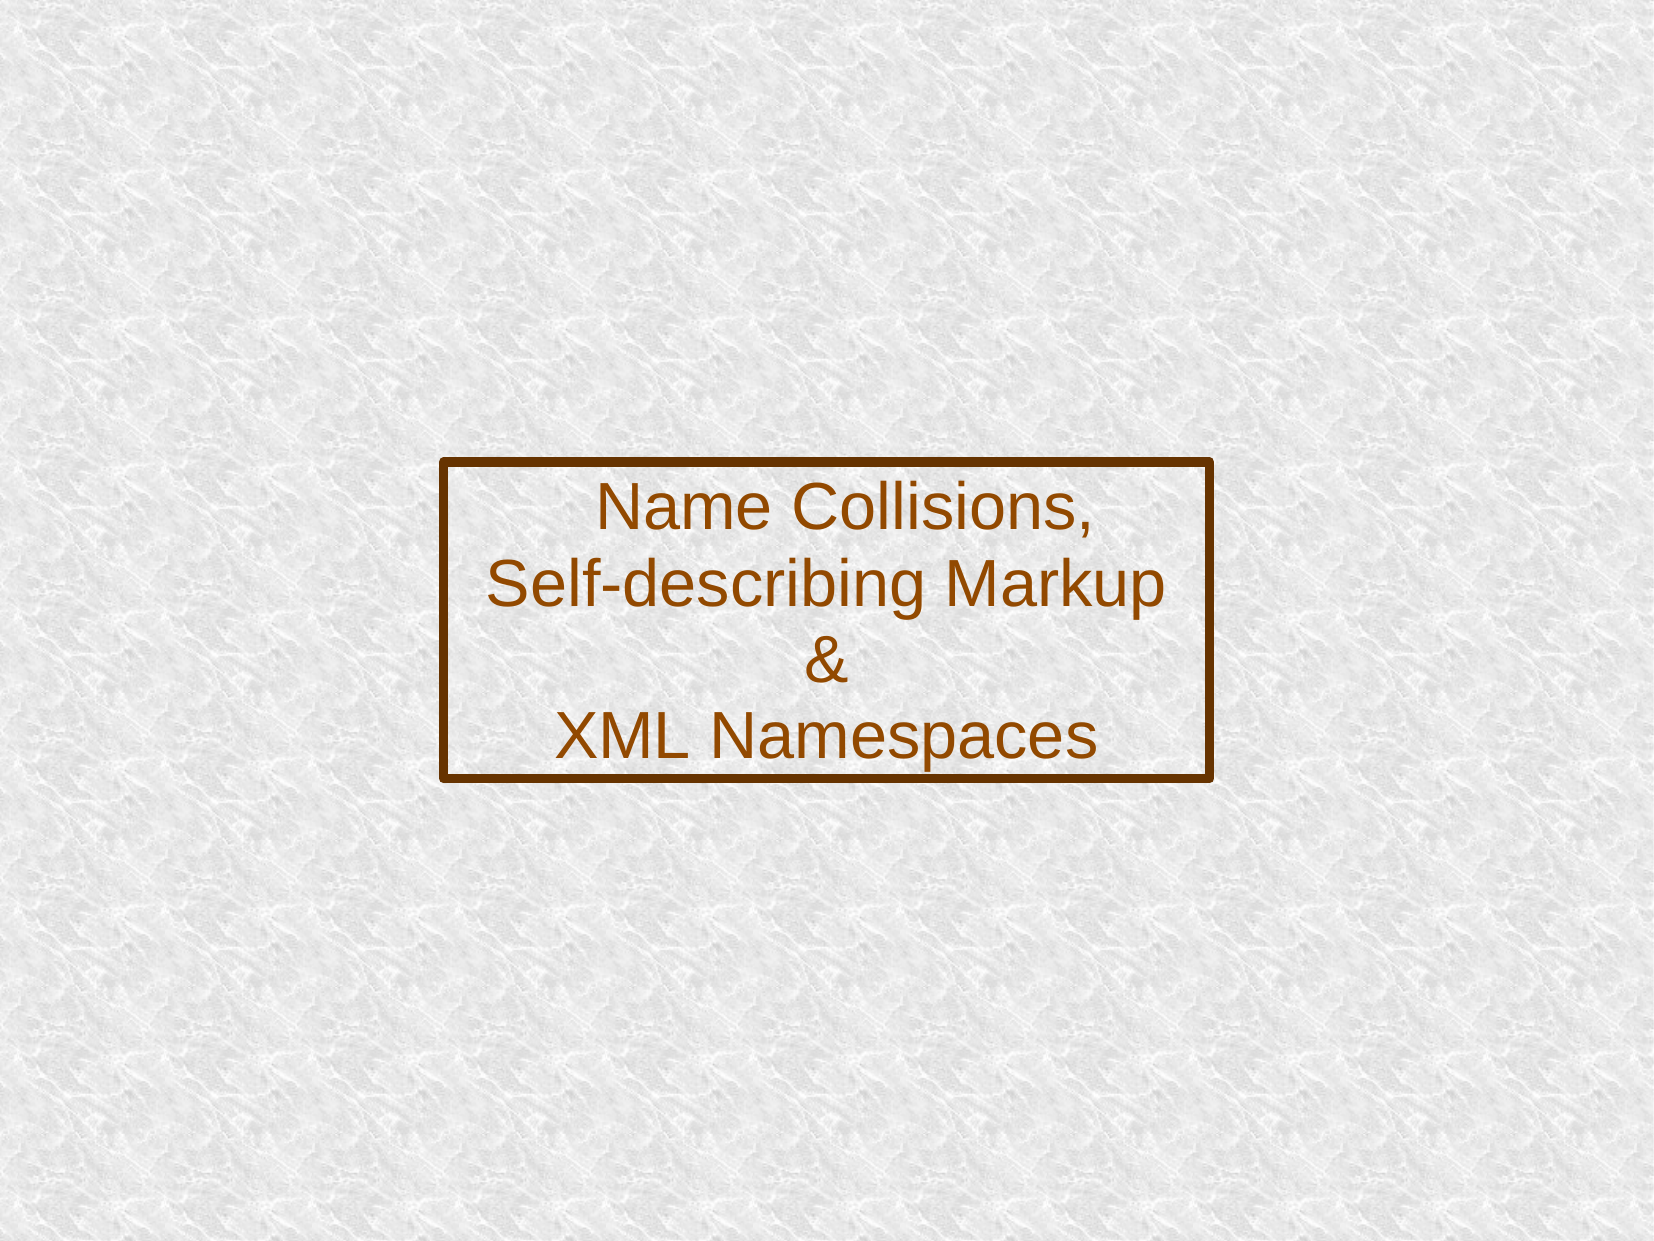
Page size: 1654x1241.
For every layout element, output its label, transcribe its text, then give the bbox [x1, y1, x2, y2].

picture [0, 0, 1654, 1241]
title Name Collisions, Self-describing Markup & XML Namespaces [443, 461, 1210, 779]
